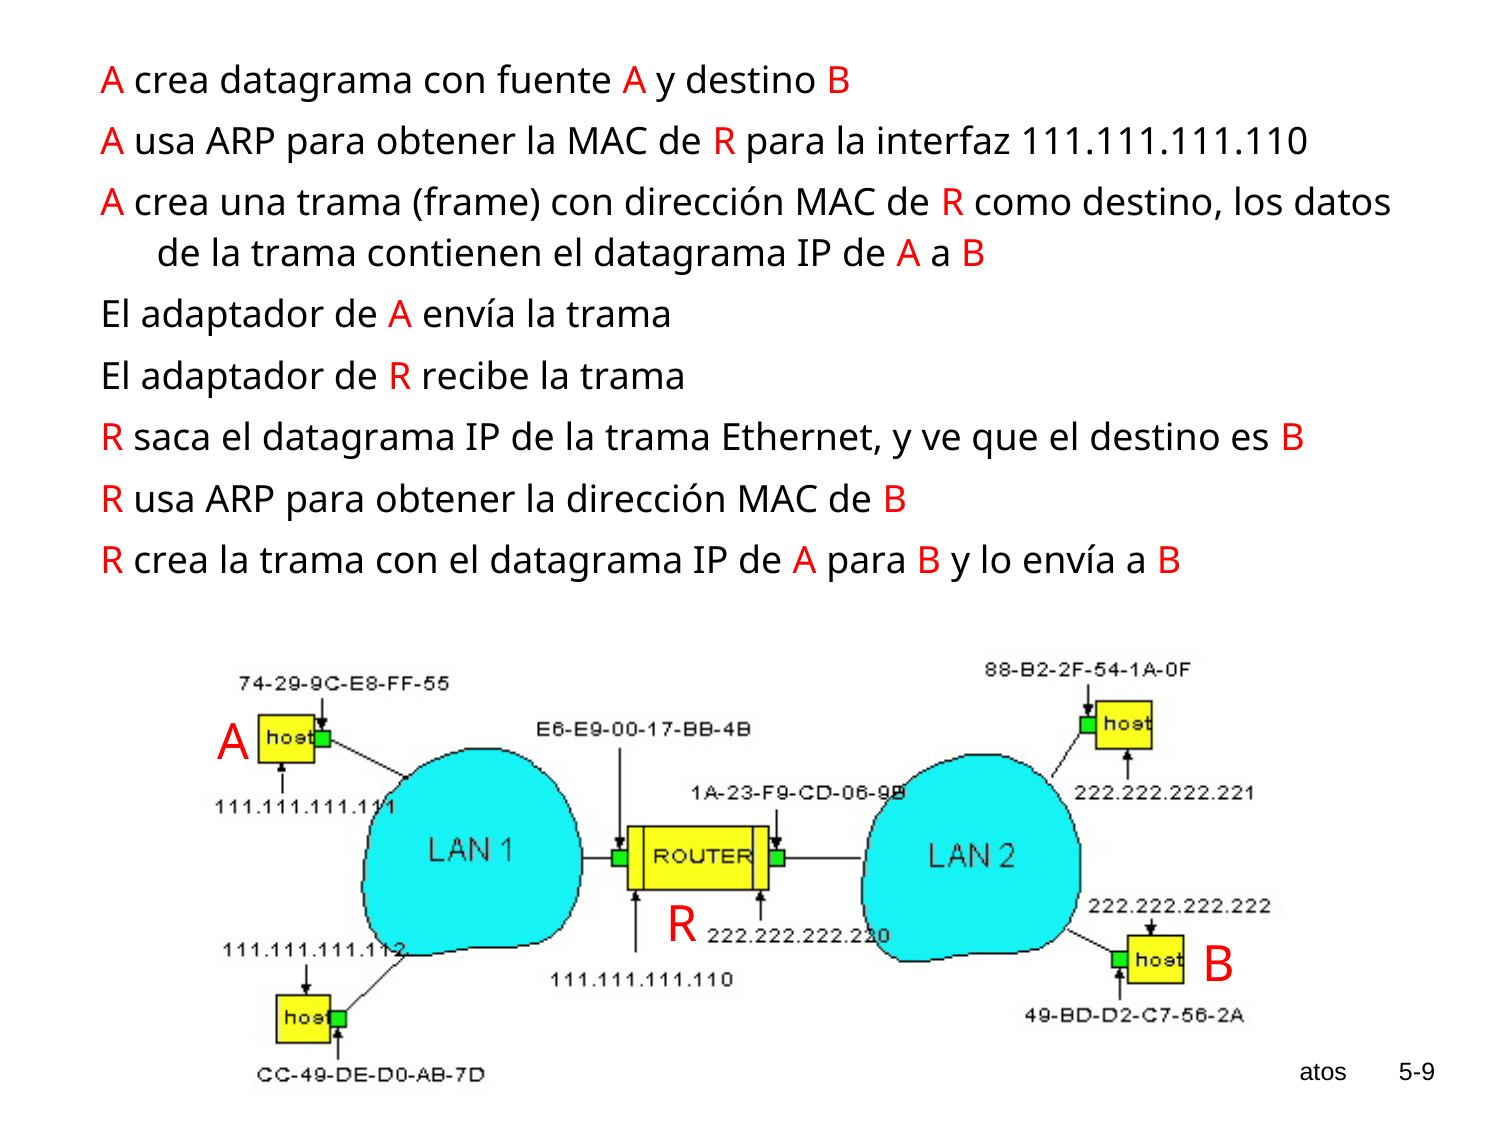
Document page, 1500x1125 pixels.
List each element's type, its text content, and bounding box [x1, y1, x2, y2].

text_box B [1187, 924, 1250, 1000]
text_box A [202, 702, 265, 778]
text_box R [651, 883, 713, 959]
list A crea datagrama con fuente A y destino B A usa ARP para obtener la MAC de R para la interfaz 111.111.111.110 A crea una trama (frame) con dirección MAC de R como destino, los datos de la trama contienen el datagrama IP de A a B El adaptador de A envía la trama El adaptador de R recibe la trama R saca el datagrama IP de la trama Ethernet, y ve que el destino es B R usa ARP para obtener la dirección MAC de B R crea la trama con el datagrama IP de A para B y lo envía a B [85, 46, 1449, 617]
picture [157, 651, 1300, 1096]
